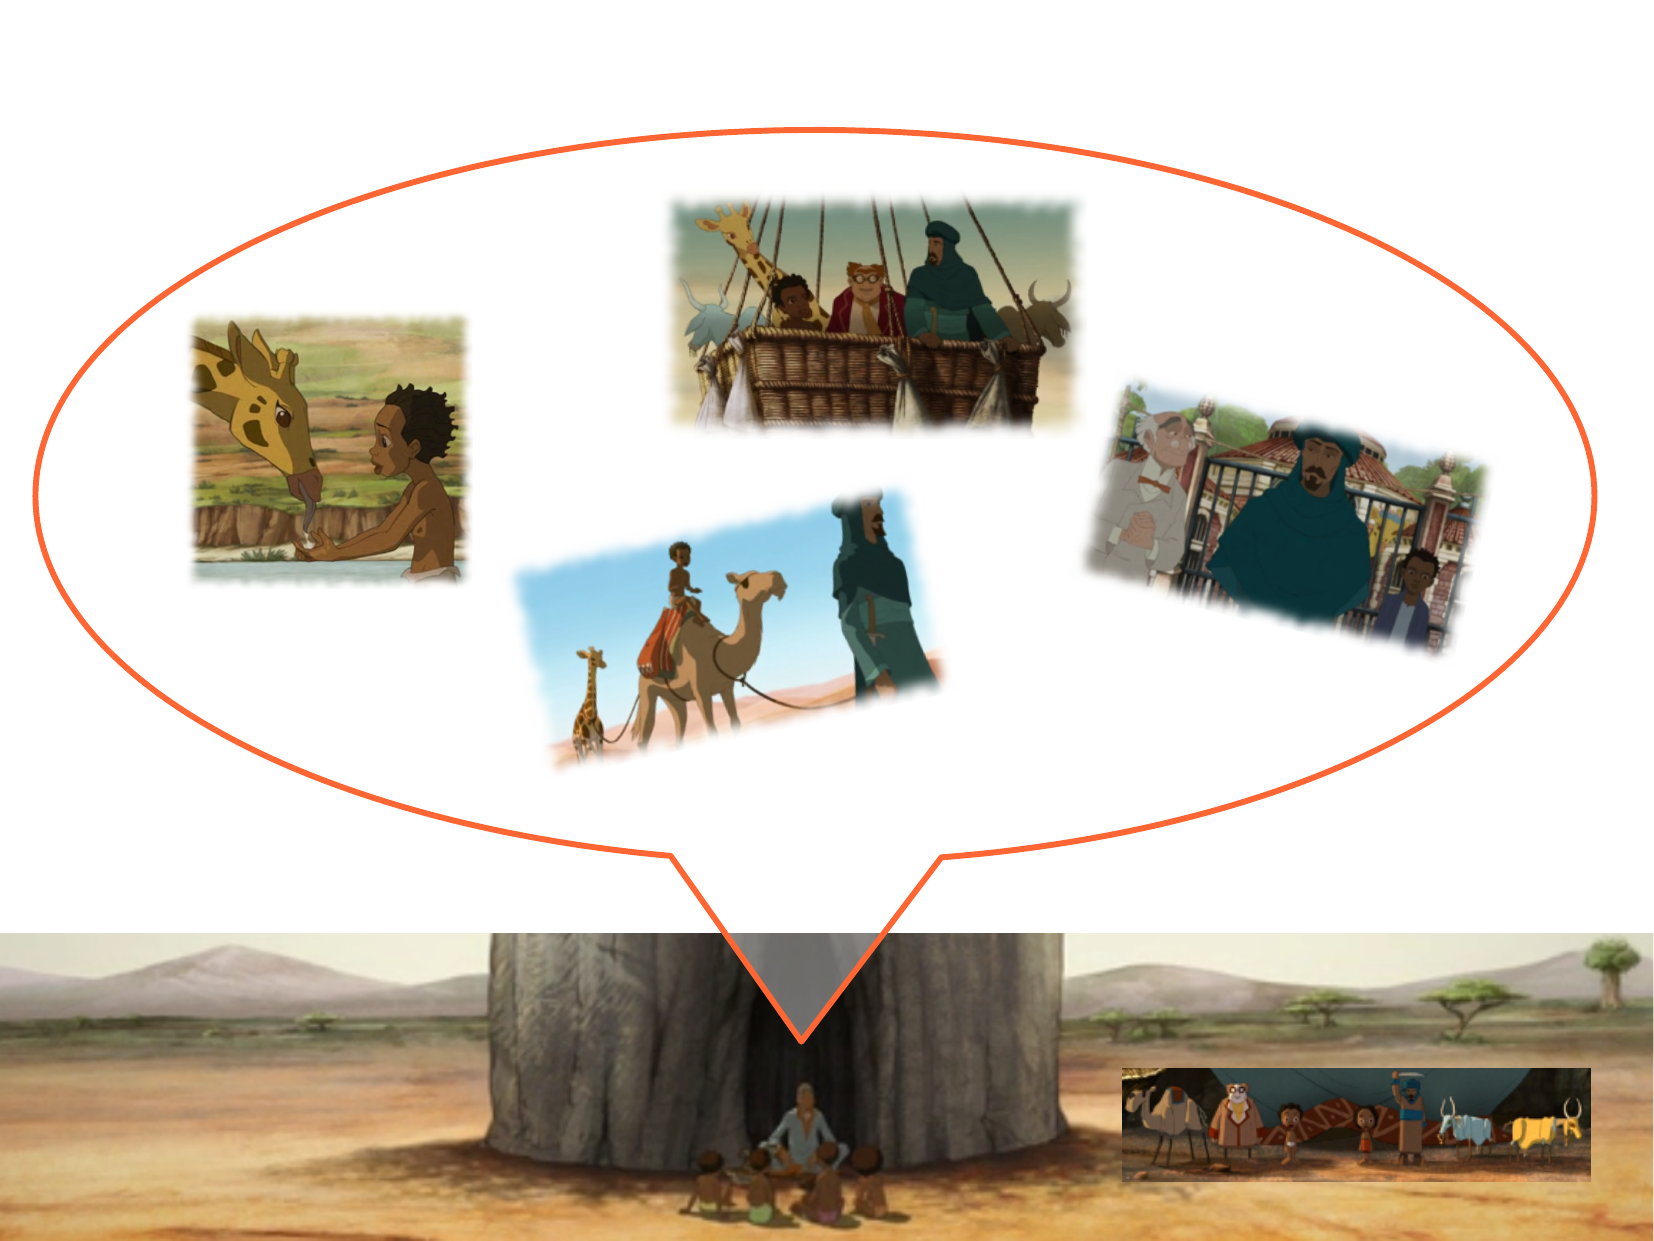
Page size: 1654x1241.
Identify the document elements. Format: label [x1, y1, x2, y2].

picture [658, 188, 1087, 439]
picture [0, 933, 1654, 1241]
picture [183, 307, 473, 589]
picture [496, 472, 957, 780]
text_box [35, 129, 1595, 1042]
picture [1067, 366, 1501, 667]
